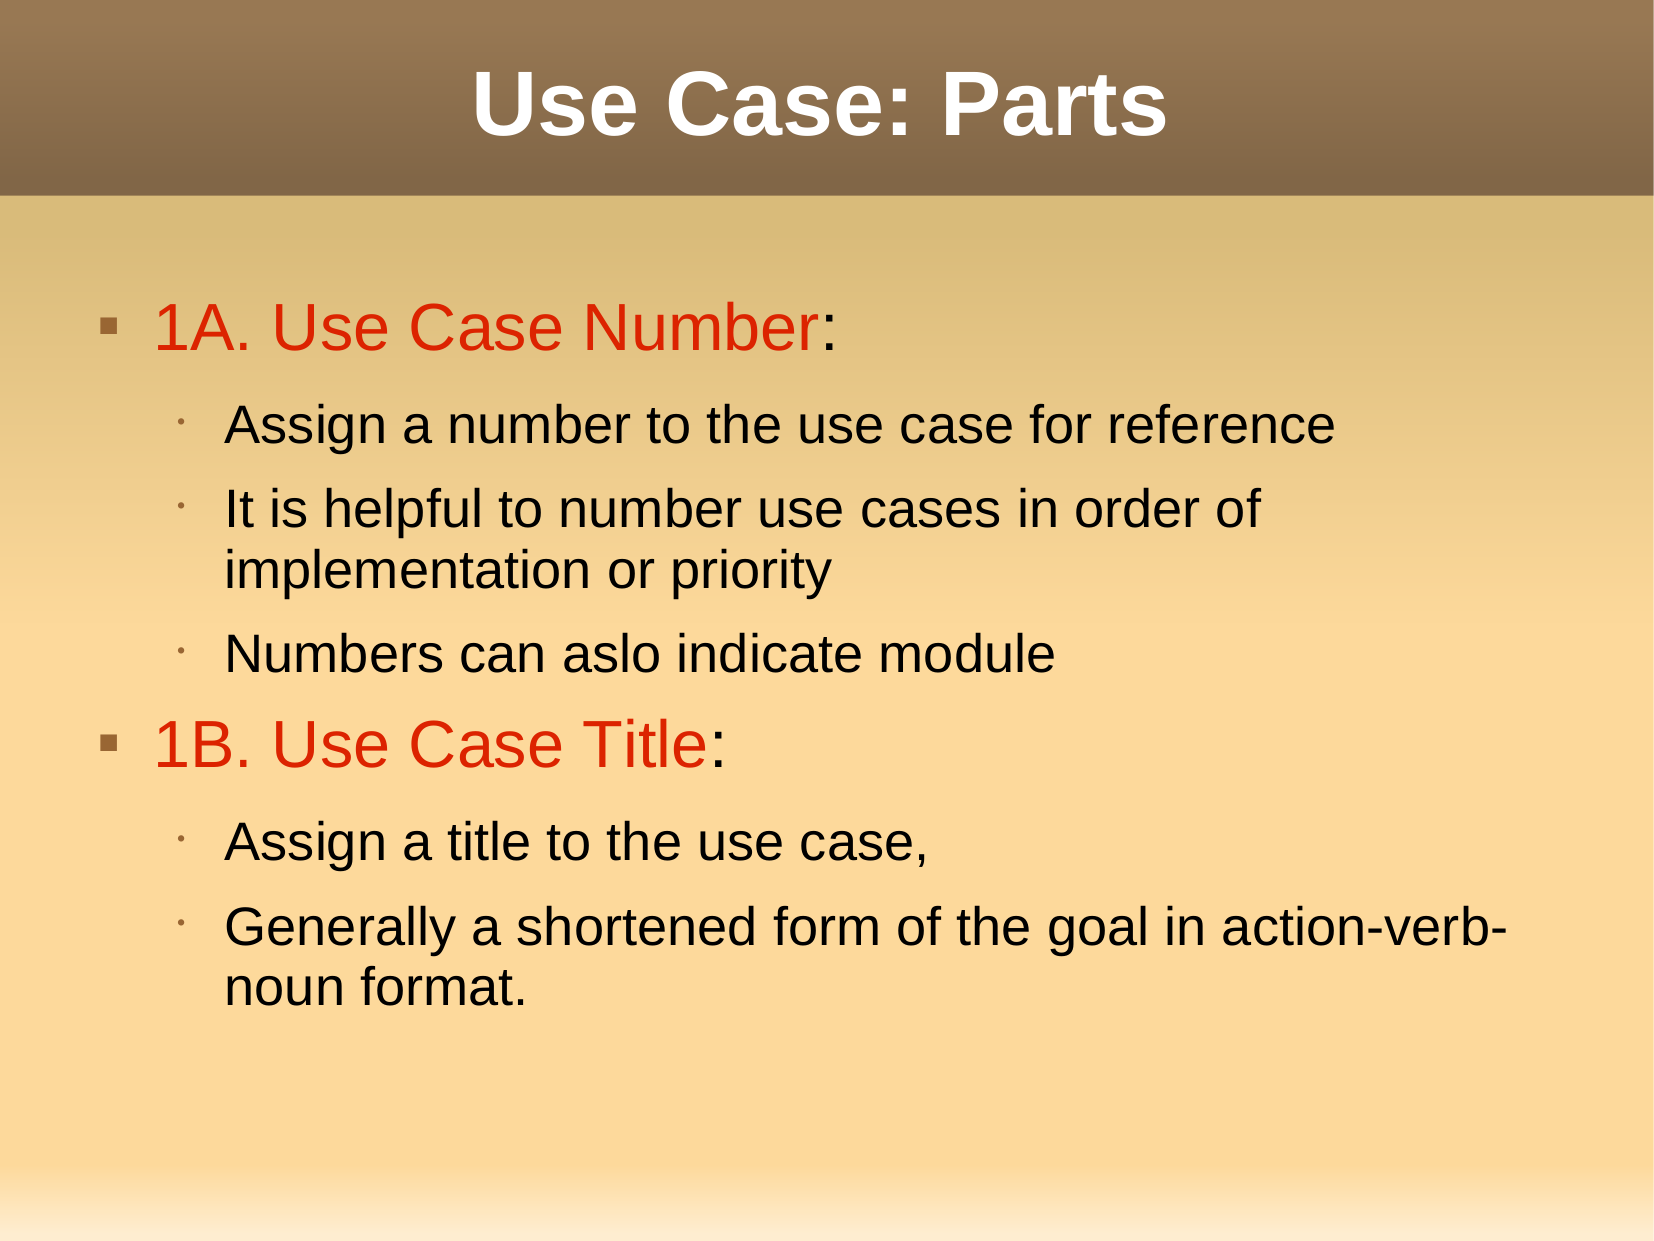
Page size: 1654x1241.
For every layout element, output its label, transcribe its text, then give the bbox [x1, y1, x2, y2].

list 1A. Use Case Number: Assign a number to the use case for reference It is helpful to number use cases in order of implementation or priority Numbers can aslo indicate module 1B. Use Case Title: Assign a title to the use case, Generally a shortened form of the goal in action-verb-noun format. [82, 290, 1571, 1116]
title Use Case: Parts [76, 7, 1565, 200]
picture [0, 0, 1654, 1241]
